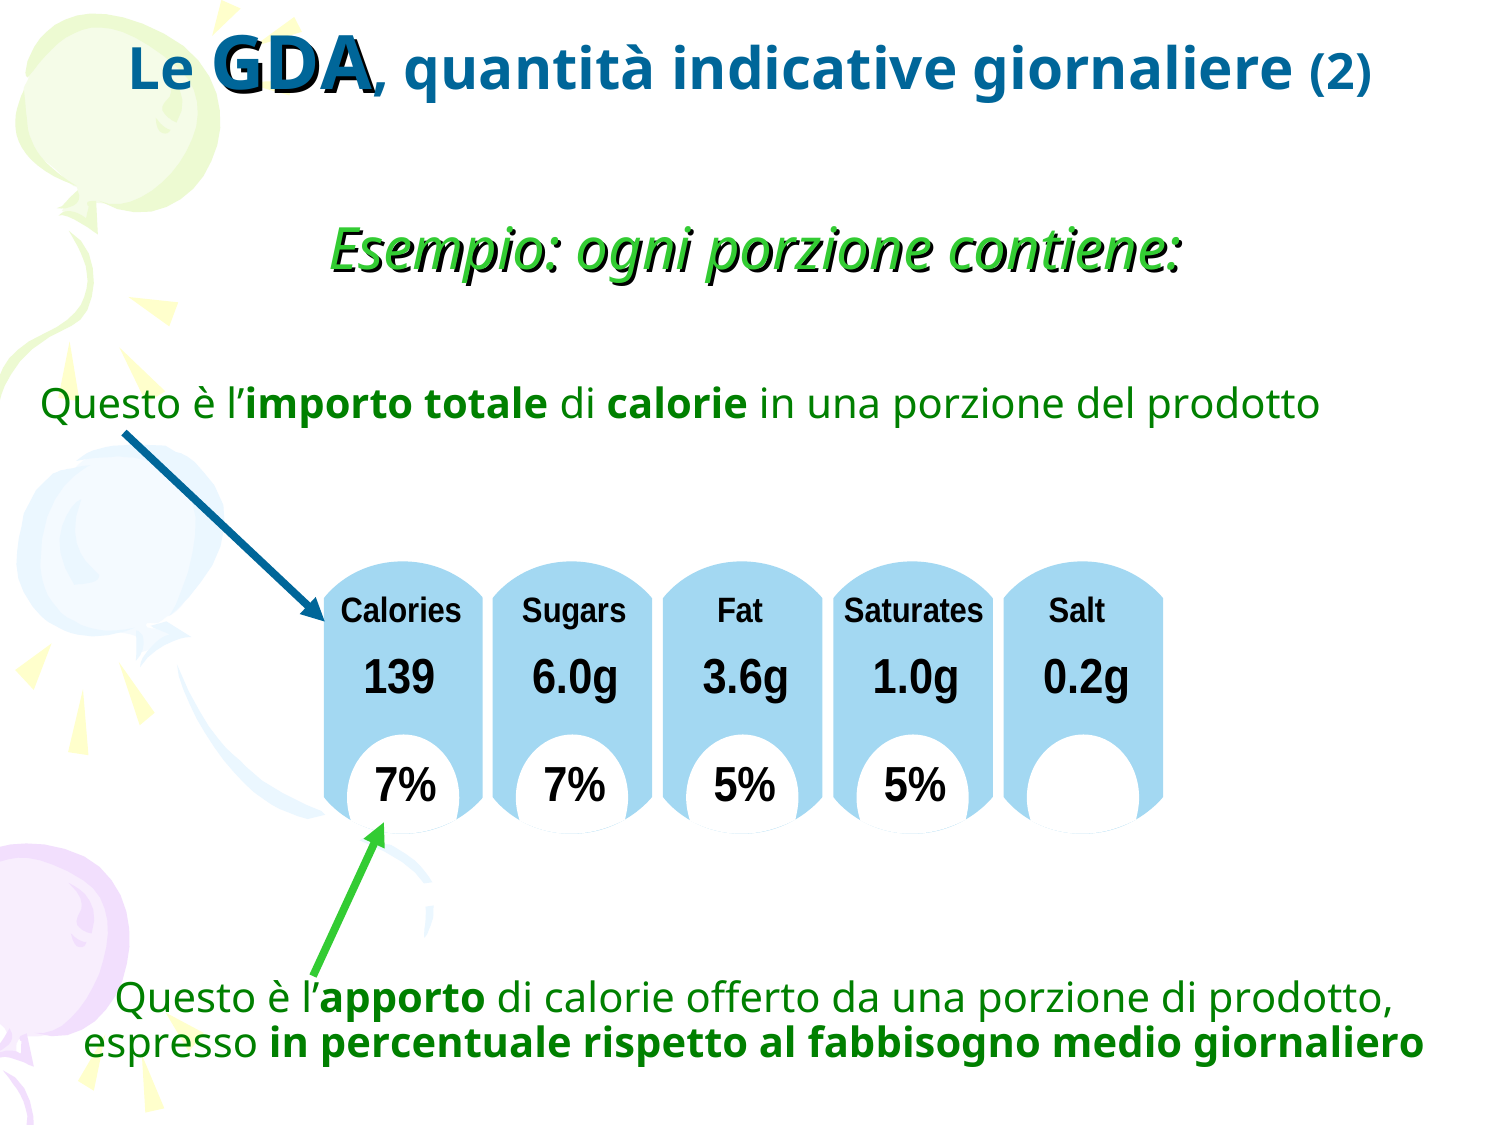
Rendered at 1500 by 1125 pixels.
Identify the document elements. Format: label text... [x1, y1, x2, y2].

text_box Questo è l’importo totale di calorie in una porzione del prodotto [24, 374, 1500, 436]
title Le GDA, quantità indicative giornaliere (2) [0, 16, 1500, 114]
picture [312, 550, 1173, 847]
text_box Esempio: ogni porzione contiene: [17, 203, 1493, 291]
text_box Questo è l’apporto di calorie offerto da una porzione di prodotto, espresso in percentuale rispetto al fabbisogno medio giornaliero [8, 968, 1500, 1075]
